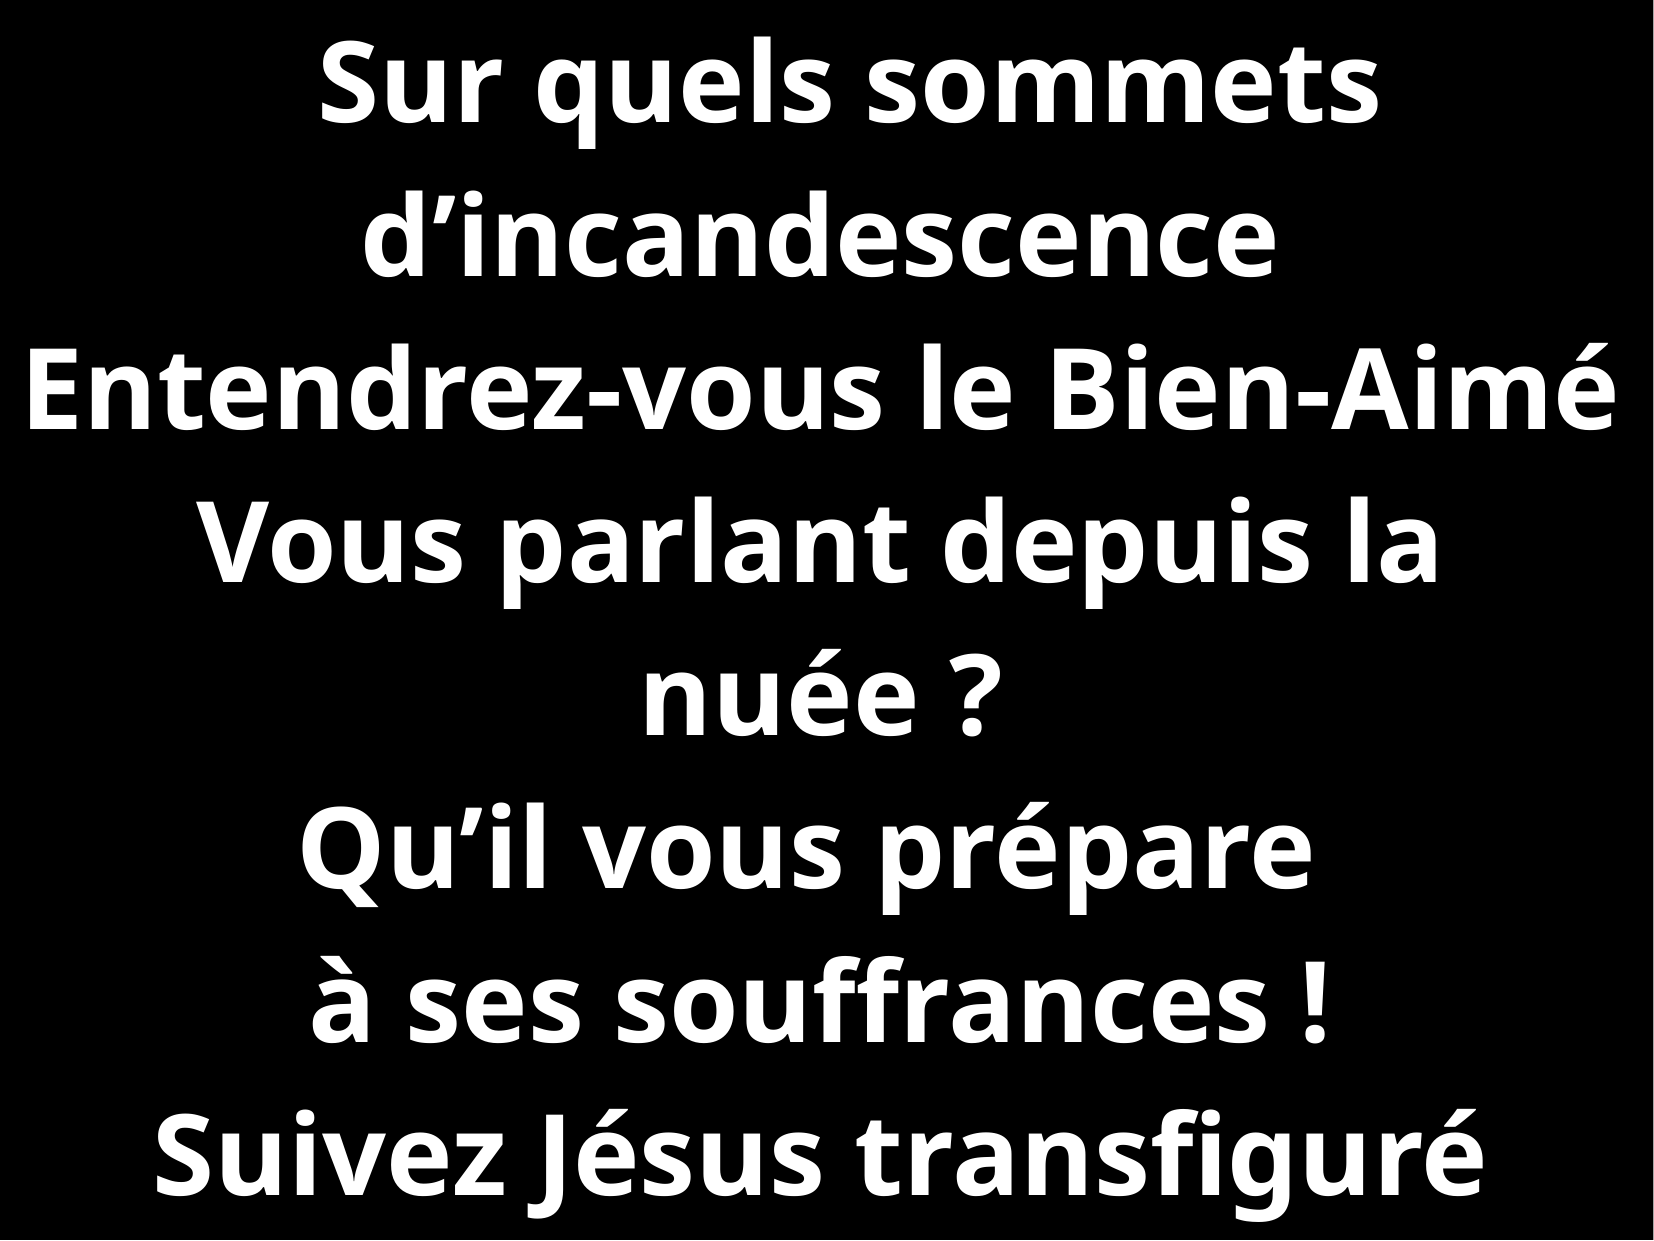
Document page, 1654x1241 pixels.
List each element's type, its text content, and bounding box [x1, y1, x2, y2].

list Sur quels sommets d’incandescence Entendrez-vous le Bien-Aimé Vous parlant depuis la nuée ? Qu’il vous prépare à ses souffrances ! Suivez Jésus transfiguré Demain il sera crucifié. [0, 2, 1642, 1241]
